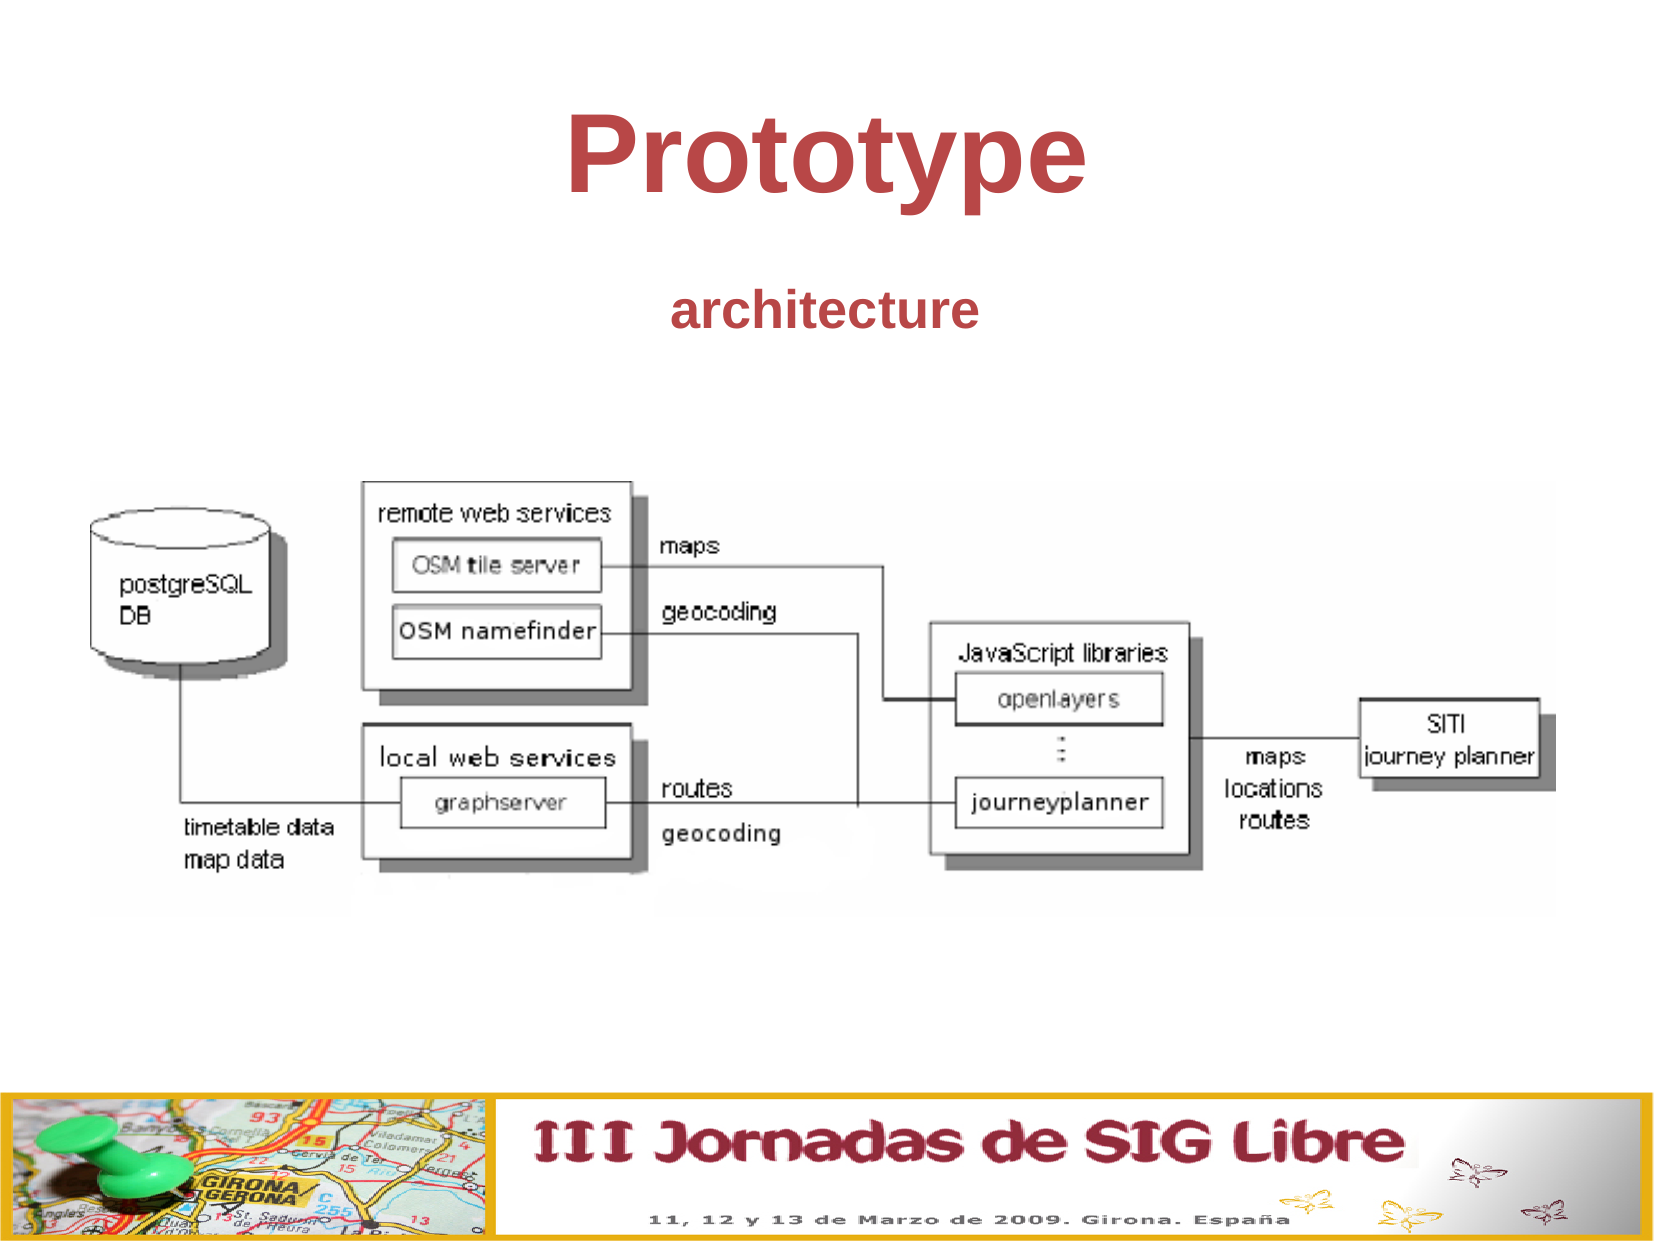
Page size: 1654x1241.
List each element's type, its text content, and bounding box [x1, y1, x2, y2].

text_box architecture [655, 271, 997, 369]
picture [0, 1092, 1654, 1241]
picture [90, 481, 1556, 917]
title Prototype [82, 49, 1571, 257]
